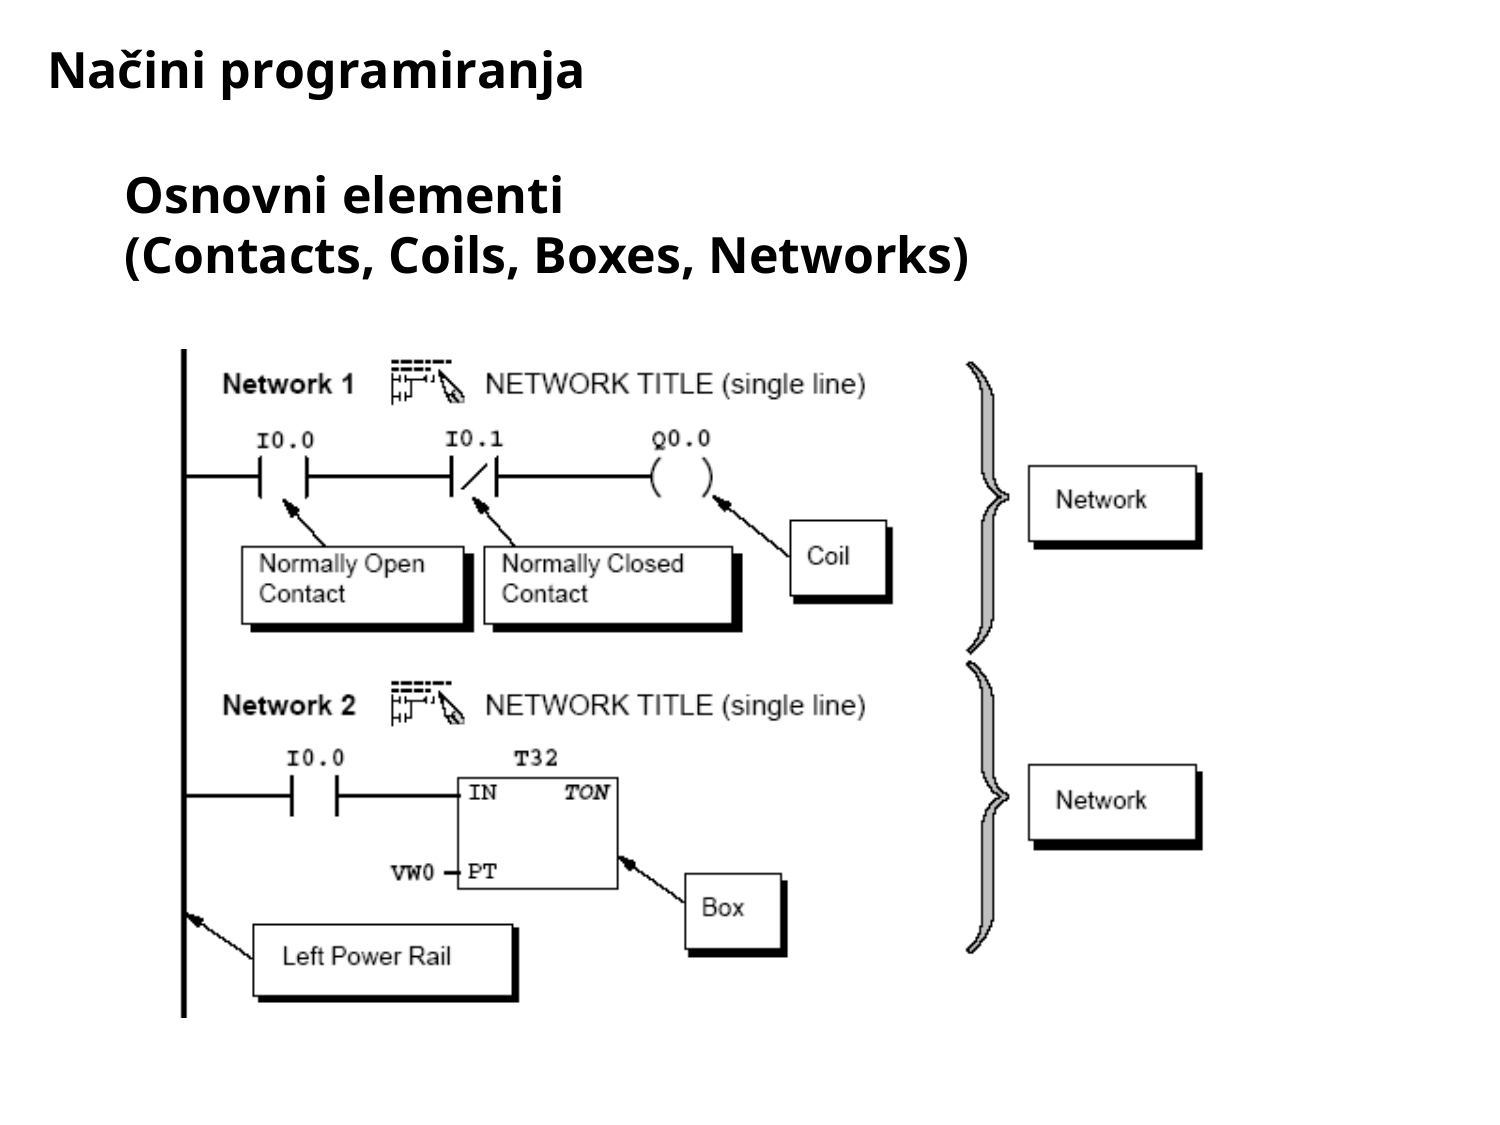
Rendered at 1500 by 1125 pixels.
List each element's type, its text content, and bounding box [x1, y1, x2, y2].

text_box Osnovni elementi (Contacts, Coils, Boxes, Networks) [109, 155, 1438, 291]
picture [174, 349, 1220, 1018]
text_box Načini programiranja [32, 30, 601, 106]
